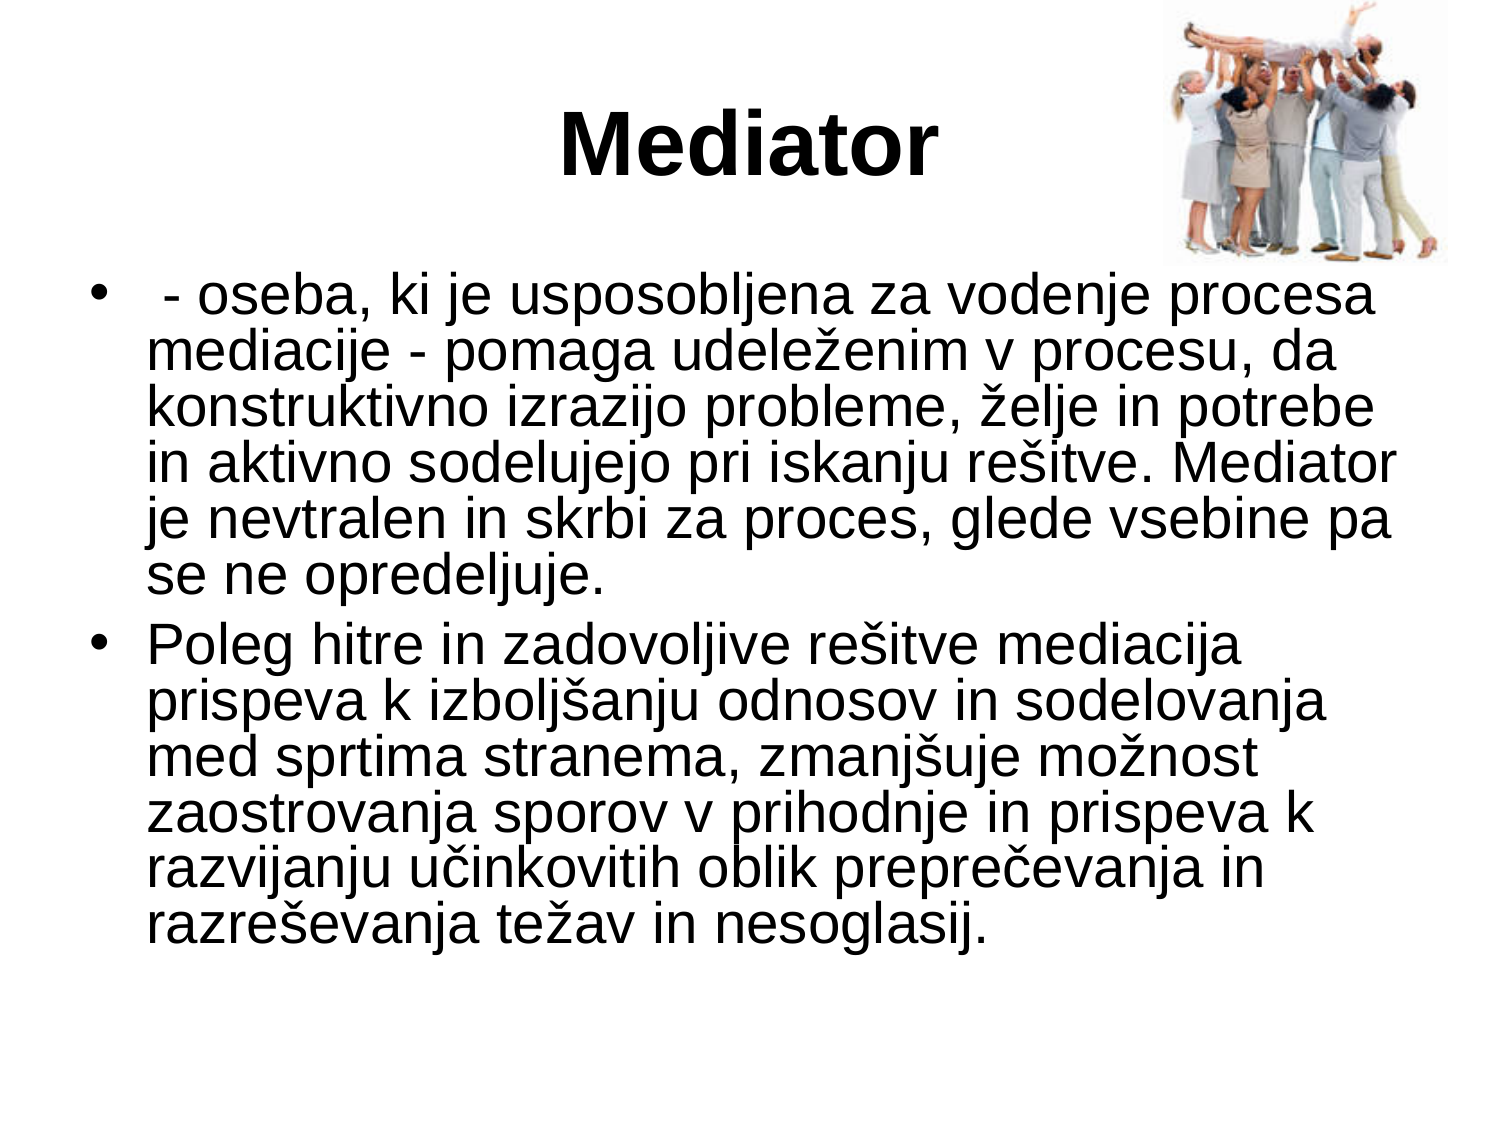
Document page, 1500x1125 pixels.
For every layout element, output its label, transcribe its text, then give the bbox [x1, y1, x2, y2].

picture [1163, 0, 1448, 266]
list - oseba, ki je usposobljena za vodenje procesa mediacije - pomaga udeleženim v procesu, da konstruktivno izrazijo probleme, želje in potrebe in aktivno sodelujejo pri iskanju rešitve. Mediator je nevtralen in skrbi za proces, glede vsebine pa se ne opredeljuje. Poleg hitre in zadovoljive rešitve mediacija prispeva k izboljšanju odnosov in sodelovanja med sprtima stranema, zmanjšuje možnost zaostrovanja sporov v prihodnje in prispeva k razvijanju učinkovitih oblik preprečevanja in razreševanja težav in nesoglasij. [75, 262, 1426, 1044]
title Mediator [75, 45, 1163, 233]
